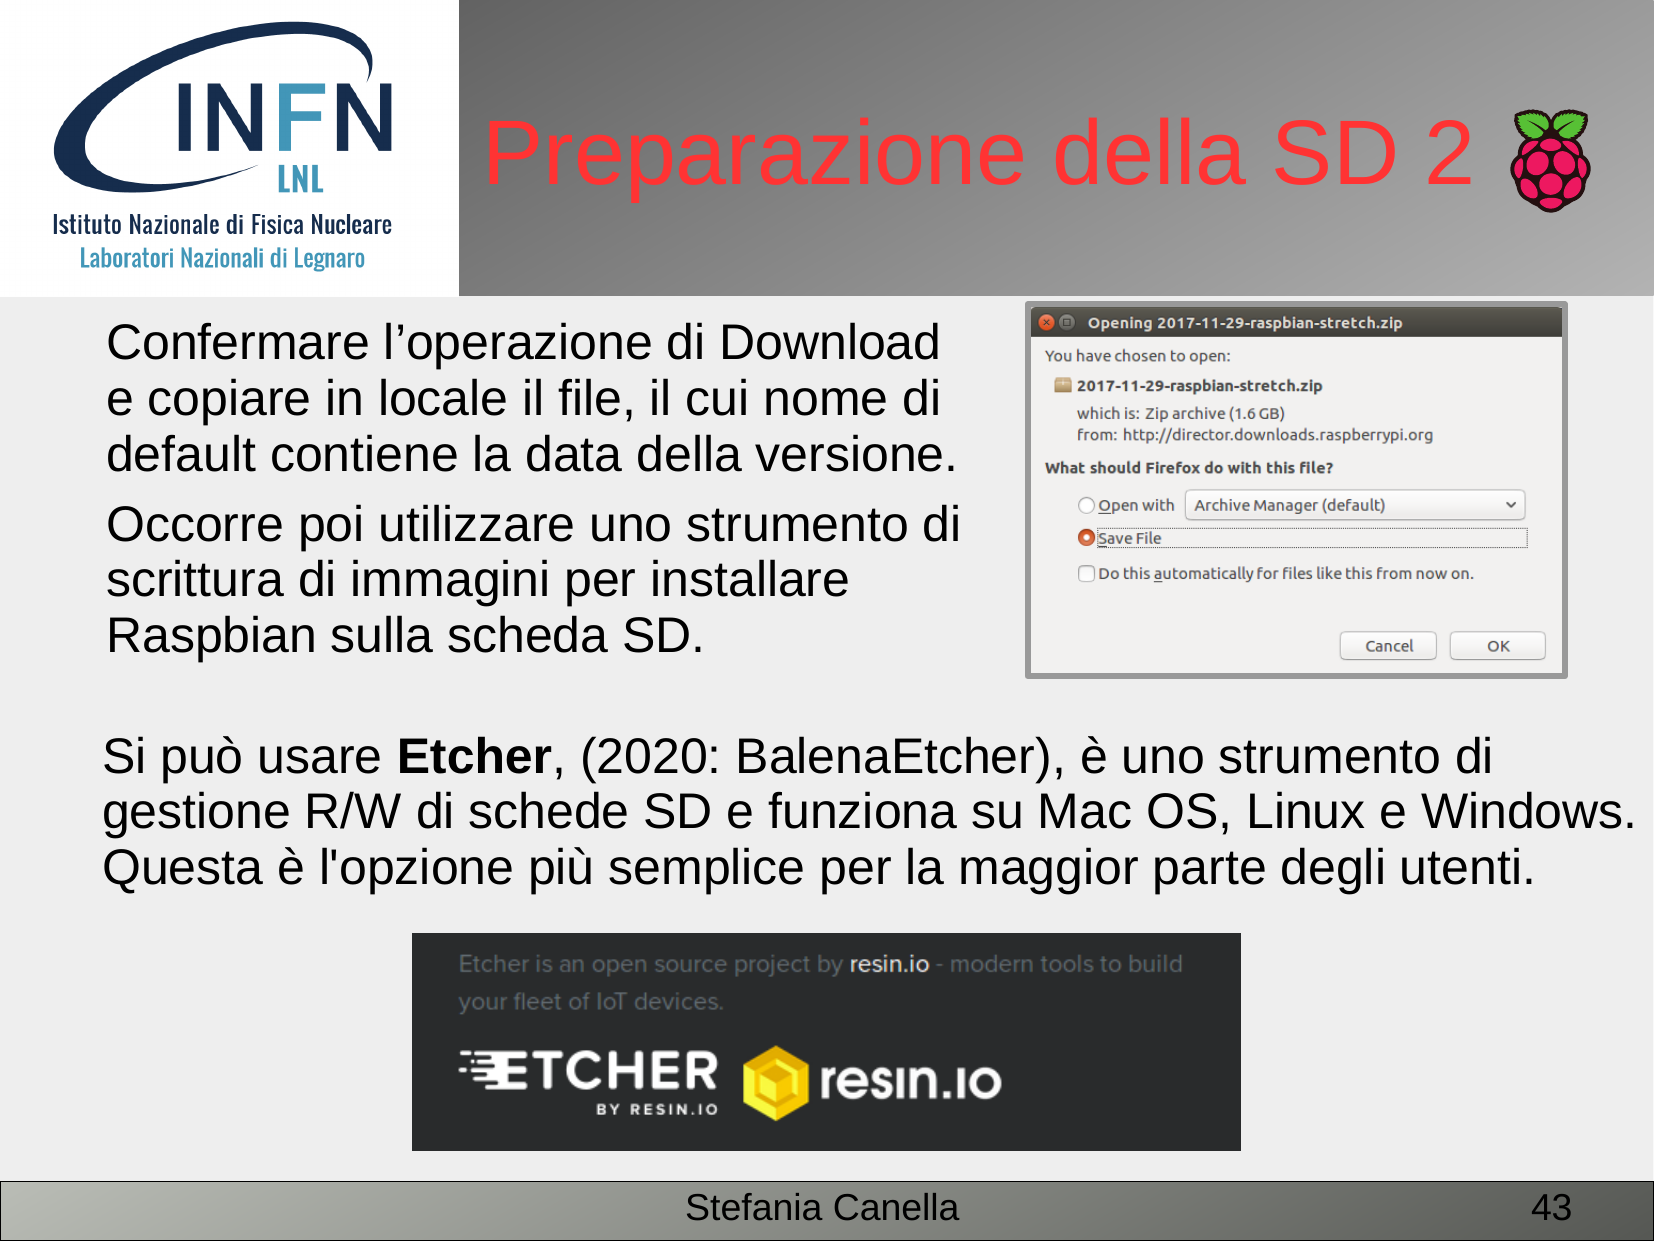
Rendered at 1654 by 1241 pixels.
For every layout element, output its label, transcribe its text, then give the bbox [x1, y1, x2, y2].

text_box Si può usare Etcher, (2020: BalenaEtcher), è uno strumento di gestione R/W di schede SD e funziona su Mac OS, Linux e Windows. Questa è l'opzione più semplice per la maggior parte degli utenti. [87, 720, 1654, 924]
title Preparazione della SD 2 [459, 49, 1571, 257]
text_box [984, 1181, 1516, 1241]
picture [412, 933, 1241, 1151]
text_box 34 [1516, 1178, 1654, 1241]
picture [1030, 307, 1563, 674]
text_box Confermare l’operazione di Download e copiare in locale il file, il cui nome di default contiene la data della versione. Occorre poi utilizzare uno strumento di scrittura di immagini per installare Raspbian sulla scheda SD. [91, 307, 992, 710]
text_box [0, 1181, 670, 1241]
picture [0, 0, 459, 297]
text_box Stefania Canella [670, 1178, 984, 1241]
text_box [459, 0, 1654, 296]
